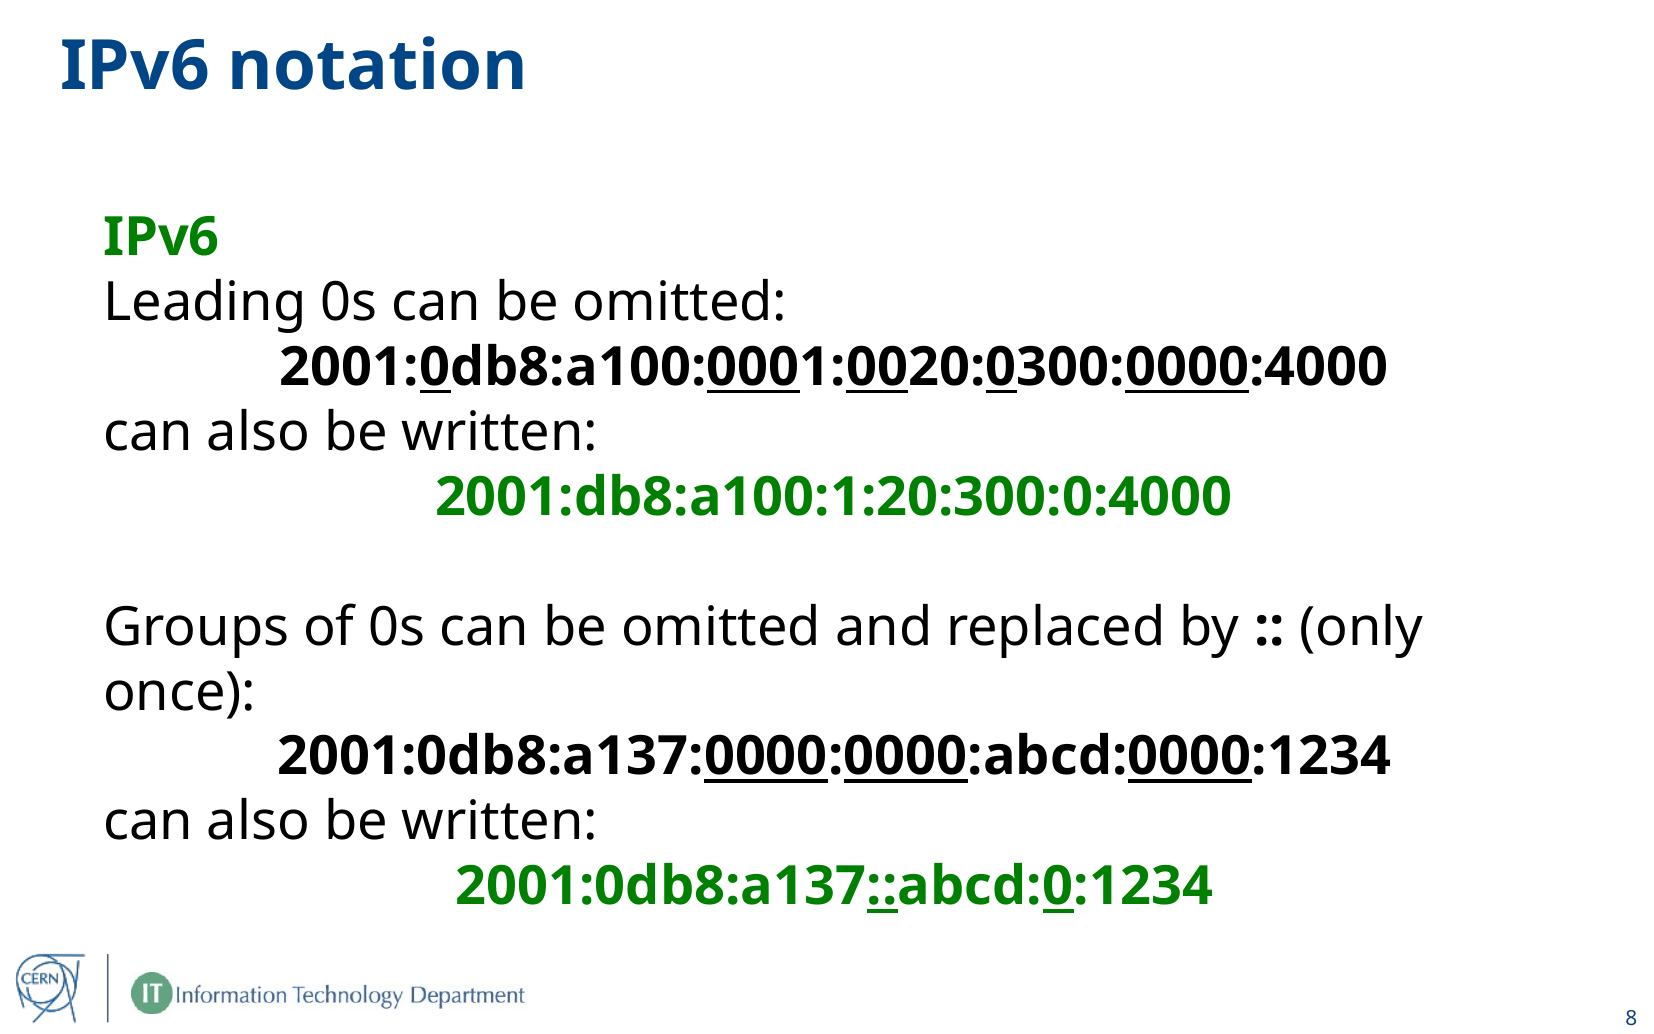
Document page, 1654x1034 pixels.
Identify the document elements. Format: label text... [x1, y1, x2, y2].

title IPv6 notation [60, 0, 1528, 138]
picture [131, 972, 774, 1014]
text_box IPv6 Leading 0s can be omitted: 2001:0db8:a100:0001:0020:0300:0000:4000 can also be written: 2001:db8:a100:1:20:300:0:4000 Groups of 0s can be omitted and replaced by :: (only once): 2001:0db8:a137:0000:0000:abcd:0000:1234 can also be written: 2001:0db8:a137::abcd:0:1234 [88, 193, 1581, 907]
picture [16, 985, 64, 1032]
picture [36, 1002, 50, 1009]
